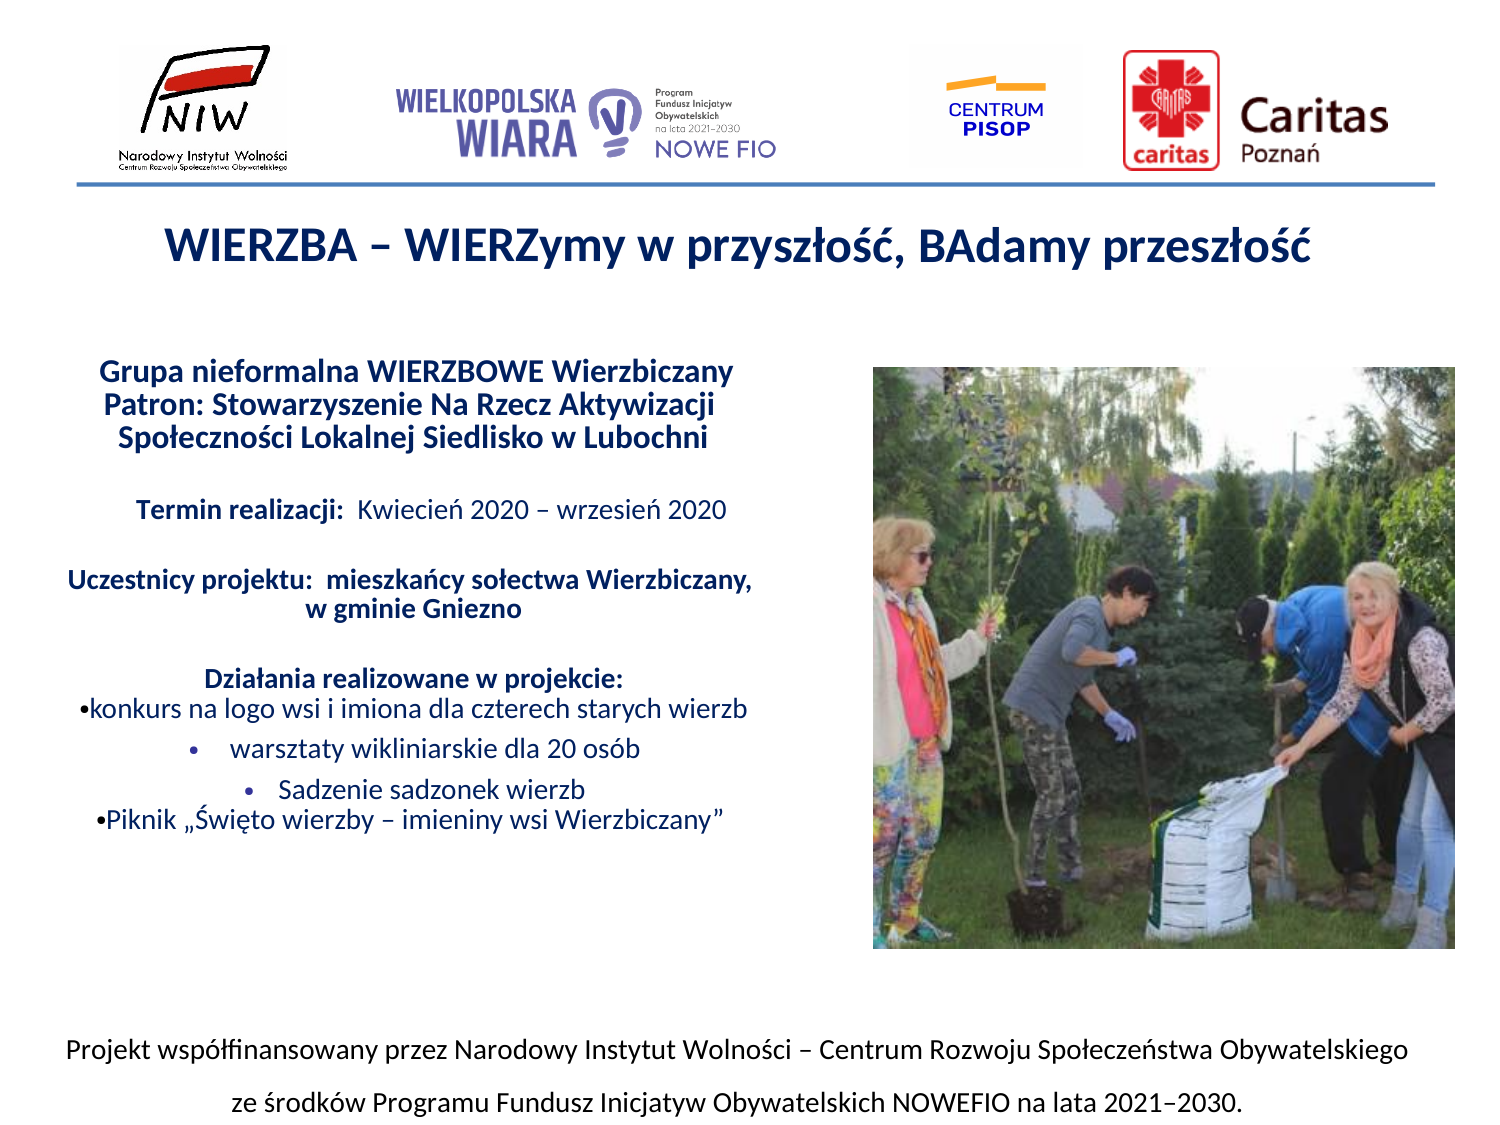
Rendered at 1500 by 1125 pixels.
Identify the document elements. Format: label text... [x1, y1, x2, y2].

text_box WIERZBA – WIERZymy w przyszłość, BAdamy przeszłość [105, 216, 1371, 355]
picture [873, 367, 1455, 949]
text_box Grupa nieformalna WIERZBOWE Wierzbiczany Patron: Stowarzyszenie Na Rzecz Aktywizacji Społeczności Lokalnej Siedlisko w Lubochni Termin realizacji: Kwiecień 2020 – wrzesień 2020 Uczestnicy projektu: mieszkańcy sołectwa Wierzbiczany, w gminie Gniezno Działania realizowane w projekcie: konkurs na logo wsi i imiona dla czterech starych wierzb warsztaty wikliniarskie dla 20 osób Sadzenie sadzonek wierzb Piknik „Święto wierzby – imieniny wsi Wierzbiczany” [0, 320, 932, 965]
